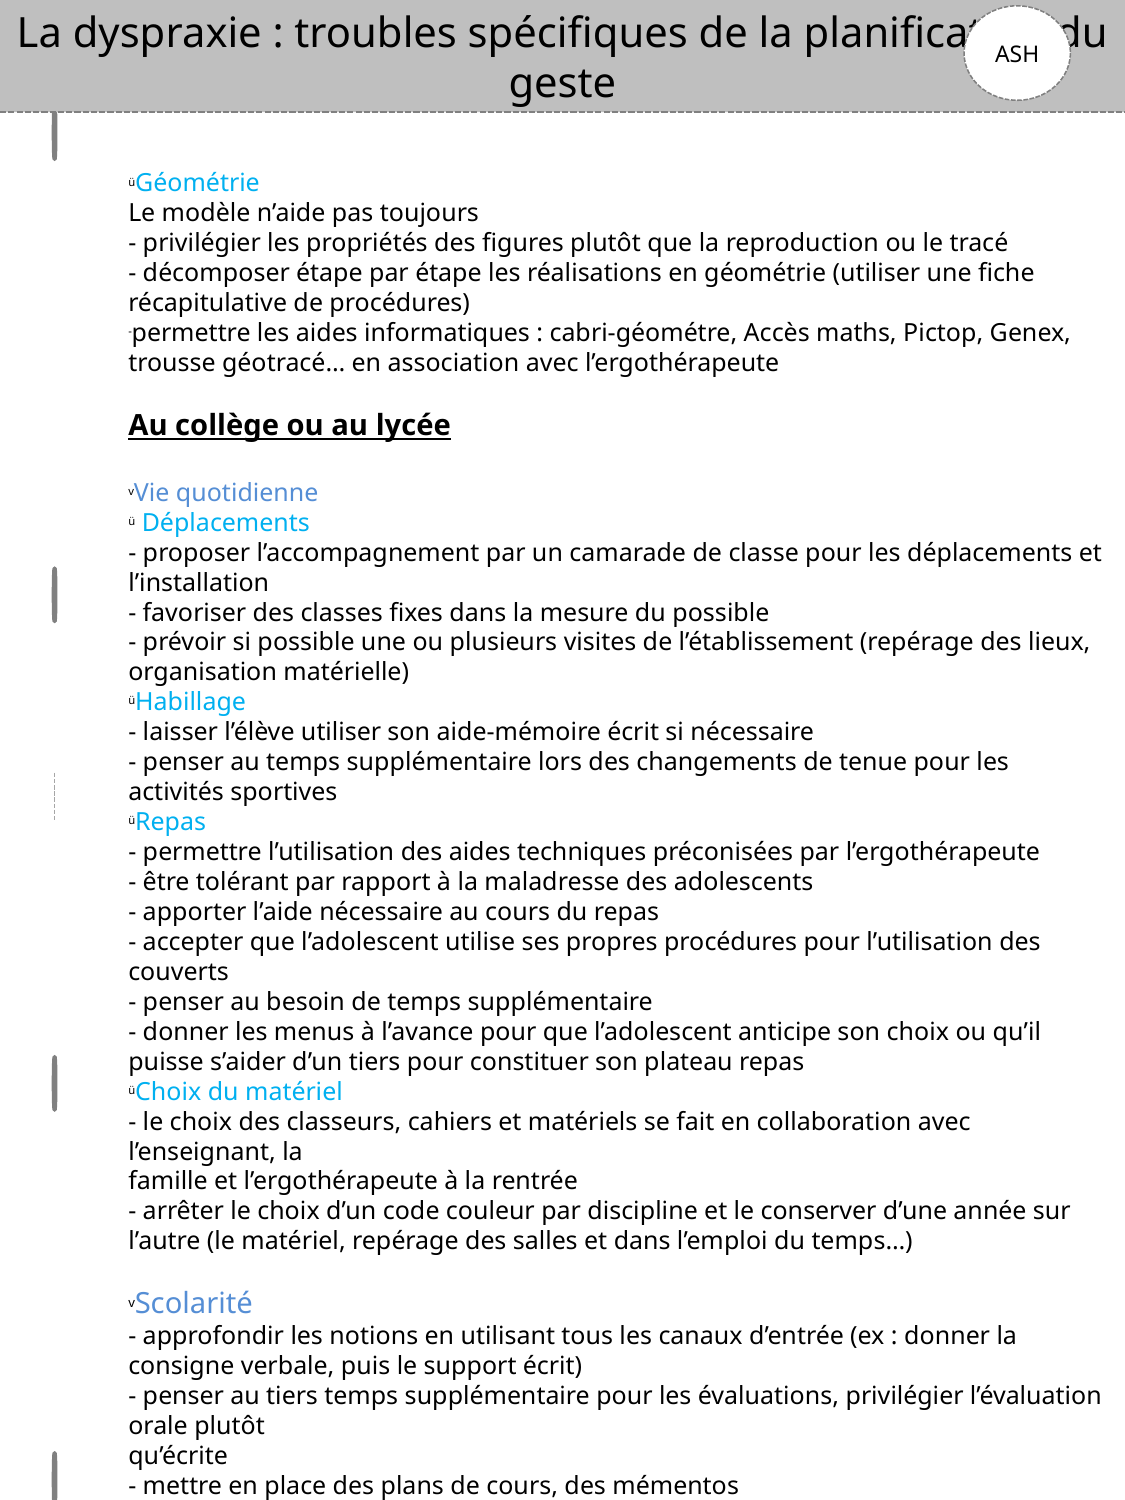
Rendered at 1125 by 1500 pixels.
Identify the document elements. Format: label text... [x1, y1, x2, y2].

text_box Géométrie Le modèle n’aide pas toujours - privilégier les propriétés des figures plutôt que la reproduction ou le tracé - décomposer étape par étape les réalisations en géométrie (utiliser une fiche récapitulative de procédures) permettre les aides informatiques : cabri-géométre, Accès maths, Pictop, Genex, trousse géotracé… en association avec l’ergothérapeute Au collège ou au lycée Vie quotidienne Déplacements - proposer l’accompagnement par un camarade de classe pour les déplacements et l’installation - favoriser des classes fixes dans la mesure du possible - prévoir si possible une ou plusieurs visites de l’établissement (repérage des lieux, organisation matérielle) Habillage - laisser l’élève utiliser son aide-mémoire écrit si nécessaire - penser au temps supplémentaire lors des changements de tenue pour les activités sportives Repas - permettre l’utilisation des aides techniques préconisées par l’ergothérapeute - être tolérant par rapport à la maladresse des adolescents - apporter l’aide nécessaire au cours du repas - accepter que l’adolescent utilise ses propres procédures pour l’utilisation des couverts - penser au besoin de temps supplémentaire - donner les menus à l’avance pour que l’adolescent anticipe son choix ou qu’il puisse s’aider d’un tiers pour constituer son plateau repas Choix du matériel - le choix des classeurs, cahiers et matériels se fait en collaboration avec l’enseignant, la famille et l’ergothérapeute à la rentrée - arrêter le choix d’un code couleur par discipline et le conserver d’une année sur l’autre (le matériel, repérage des salles et dans l’emploi du temps…) Scolarité - approfondir les notions en utilisant tous les canaux d’entrée (ex : donner la consigne verbale, puis le support écrit) - penser au tiers temps supplémentaire pour les évaluations, privilégier l’évaluation orale plutôt qu’écrite - mettre en place des plans de cours, des mémentos - lire les consignes à voix haute et en vérifier la compréhension - permettre l’utilisation d’un logiciel adapté avec prédiction des mots, dictée vocale, éditeur de textes… - laisser le temps nécessaire à l’organisation du cartable, respecter cette organisation au jour le jour - mettre en place une procédure de compréhension de texte ex : 1 – lis d’abord les questions 2 – lis le texte en entier [113, 159, 1125, 1500]
text_box ASH [964, 5, 1071, 101]
text_box La dyspraxie : troubles spécifiques de la planification du geste [0, 0, 1125, 113]
